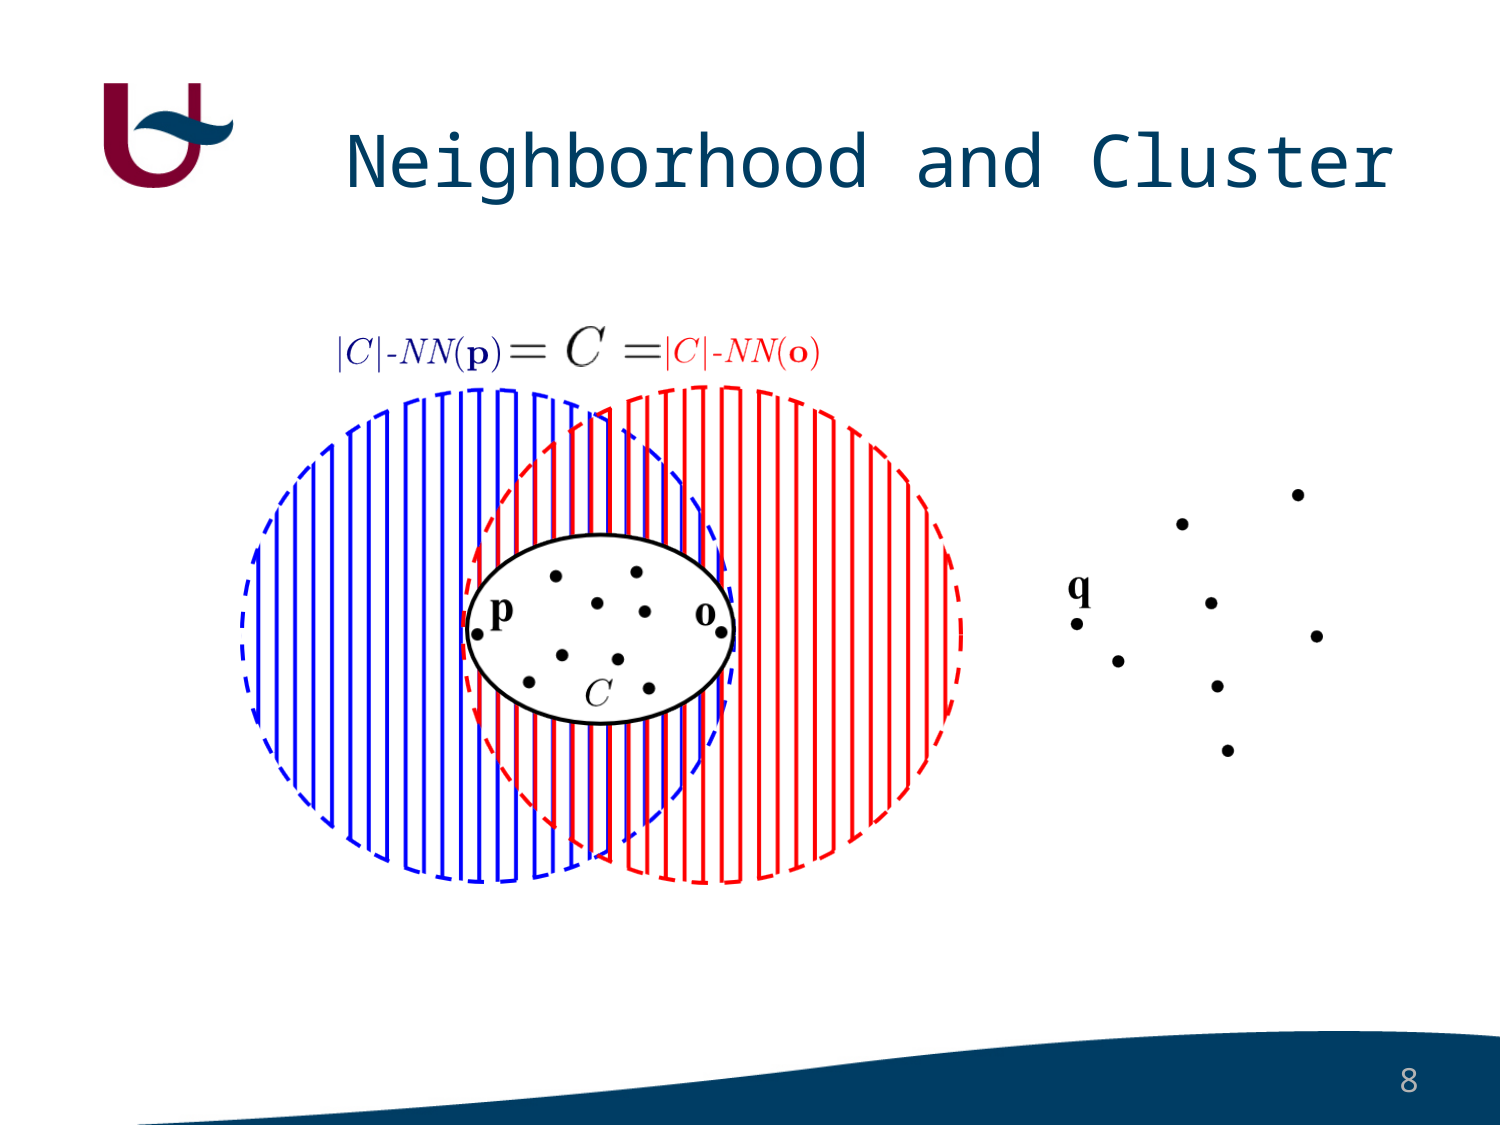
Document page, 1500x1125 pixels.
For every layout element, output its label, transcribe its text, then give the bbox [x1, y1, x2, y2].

picture [240, 326, 1323, 886]
picture [137, 1031, 1500, 1125]
picture [103, 83, 234, 105]
title Neighborhood and Cluster [103, 105, 1396, 211]
